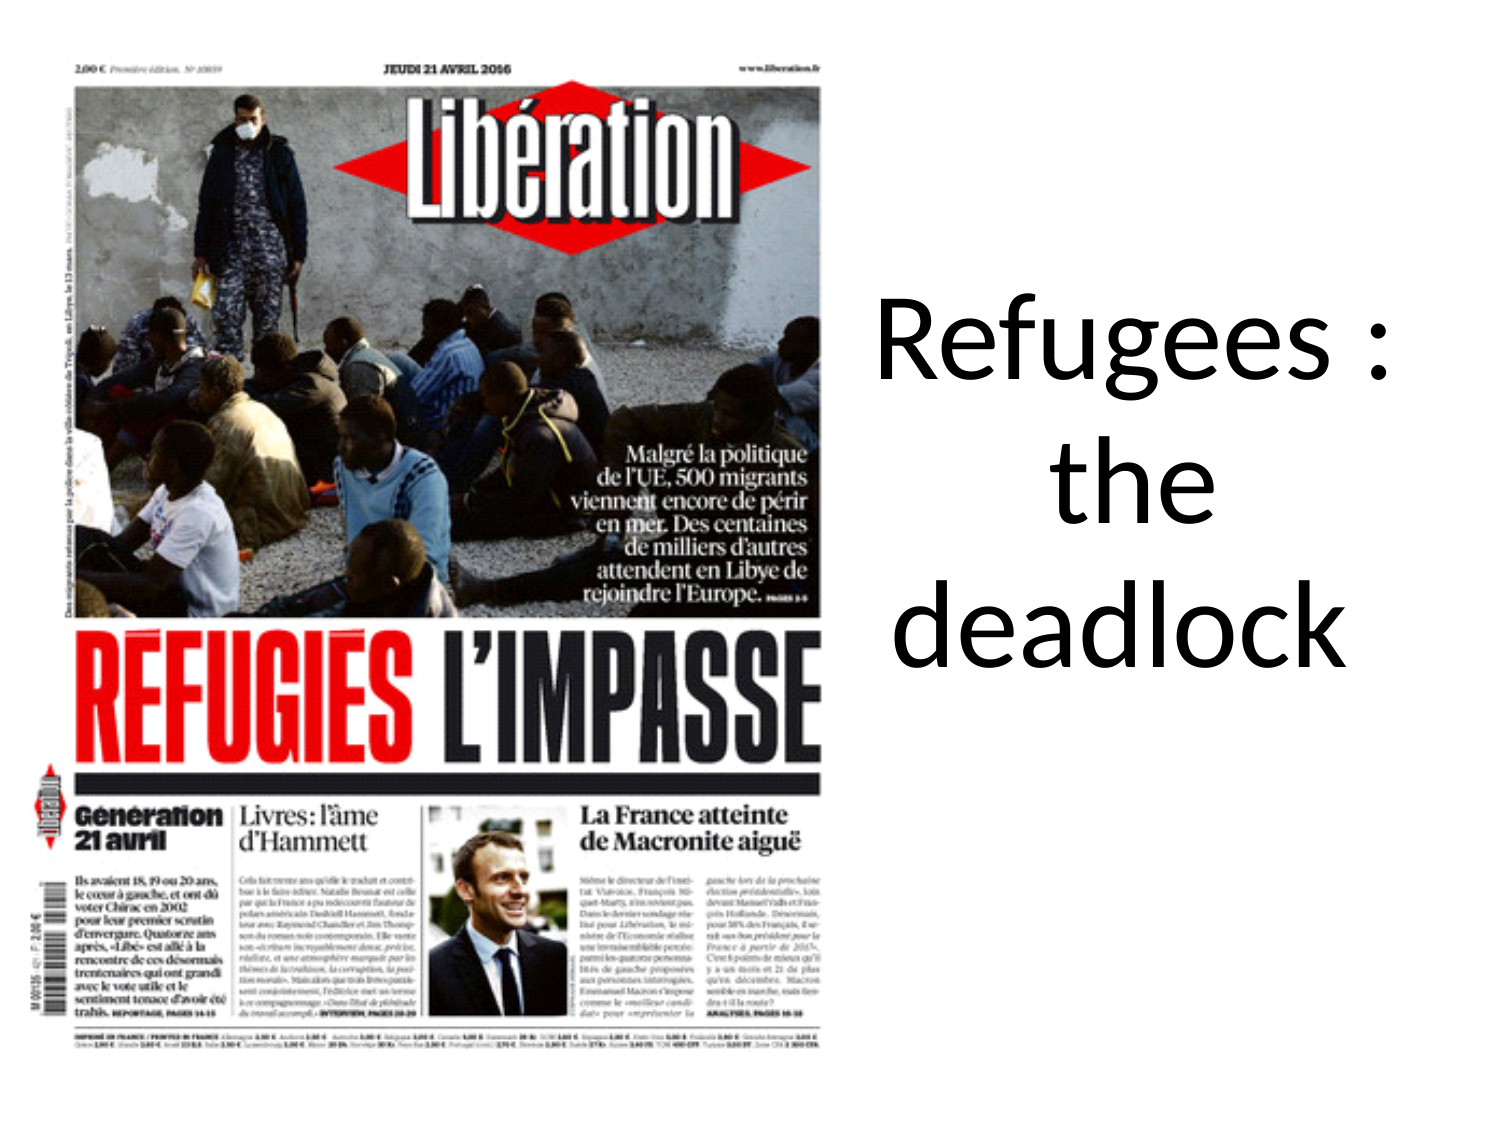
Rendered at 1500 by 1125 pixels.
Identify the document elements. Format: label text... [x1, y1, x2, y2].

text_box Refugees : the deadlock [850, 259, 1418, 778]
picture [29, 20, 867, 1096]
